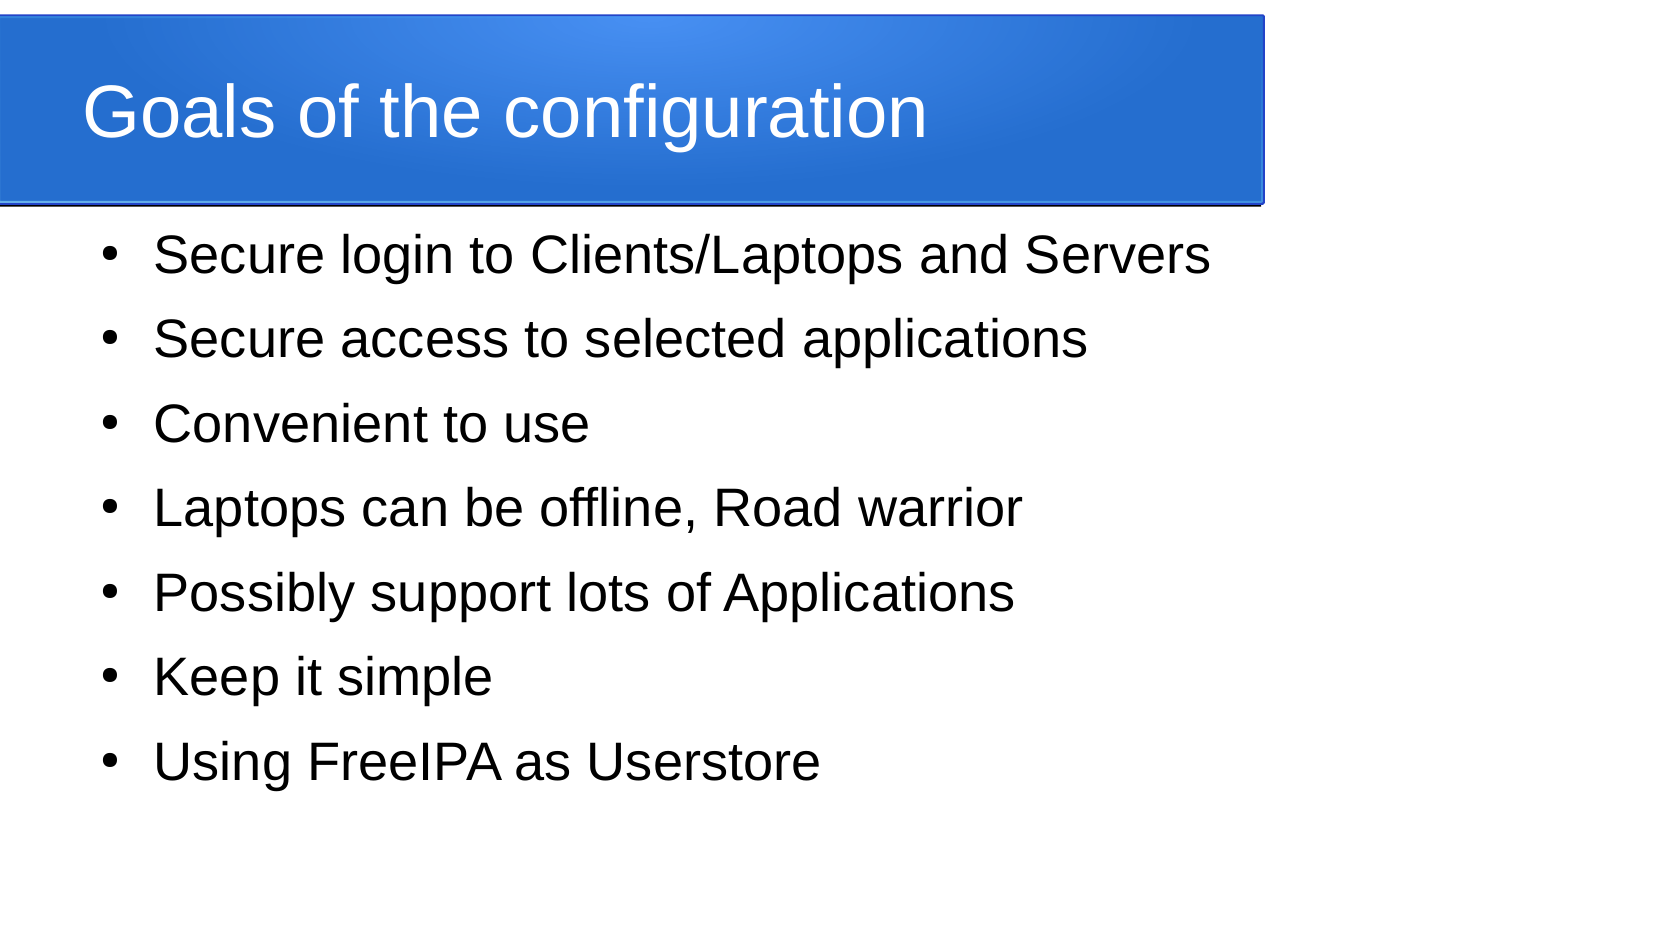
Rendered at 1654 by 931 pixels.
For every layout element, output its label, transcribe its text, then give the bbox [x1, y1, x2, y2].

list Secure login to Clients/Laptops and Servers Secure access to selected applications Convenient to use Laptops can be offline, Road warrior Possibly support lots of Applications Keep it simple Using FreeIPA as Userstore [82, 224, 1571, 863]
title Goals of the configuration [82, 35, 1235, 189]
